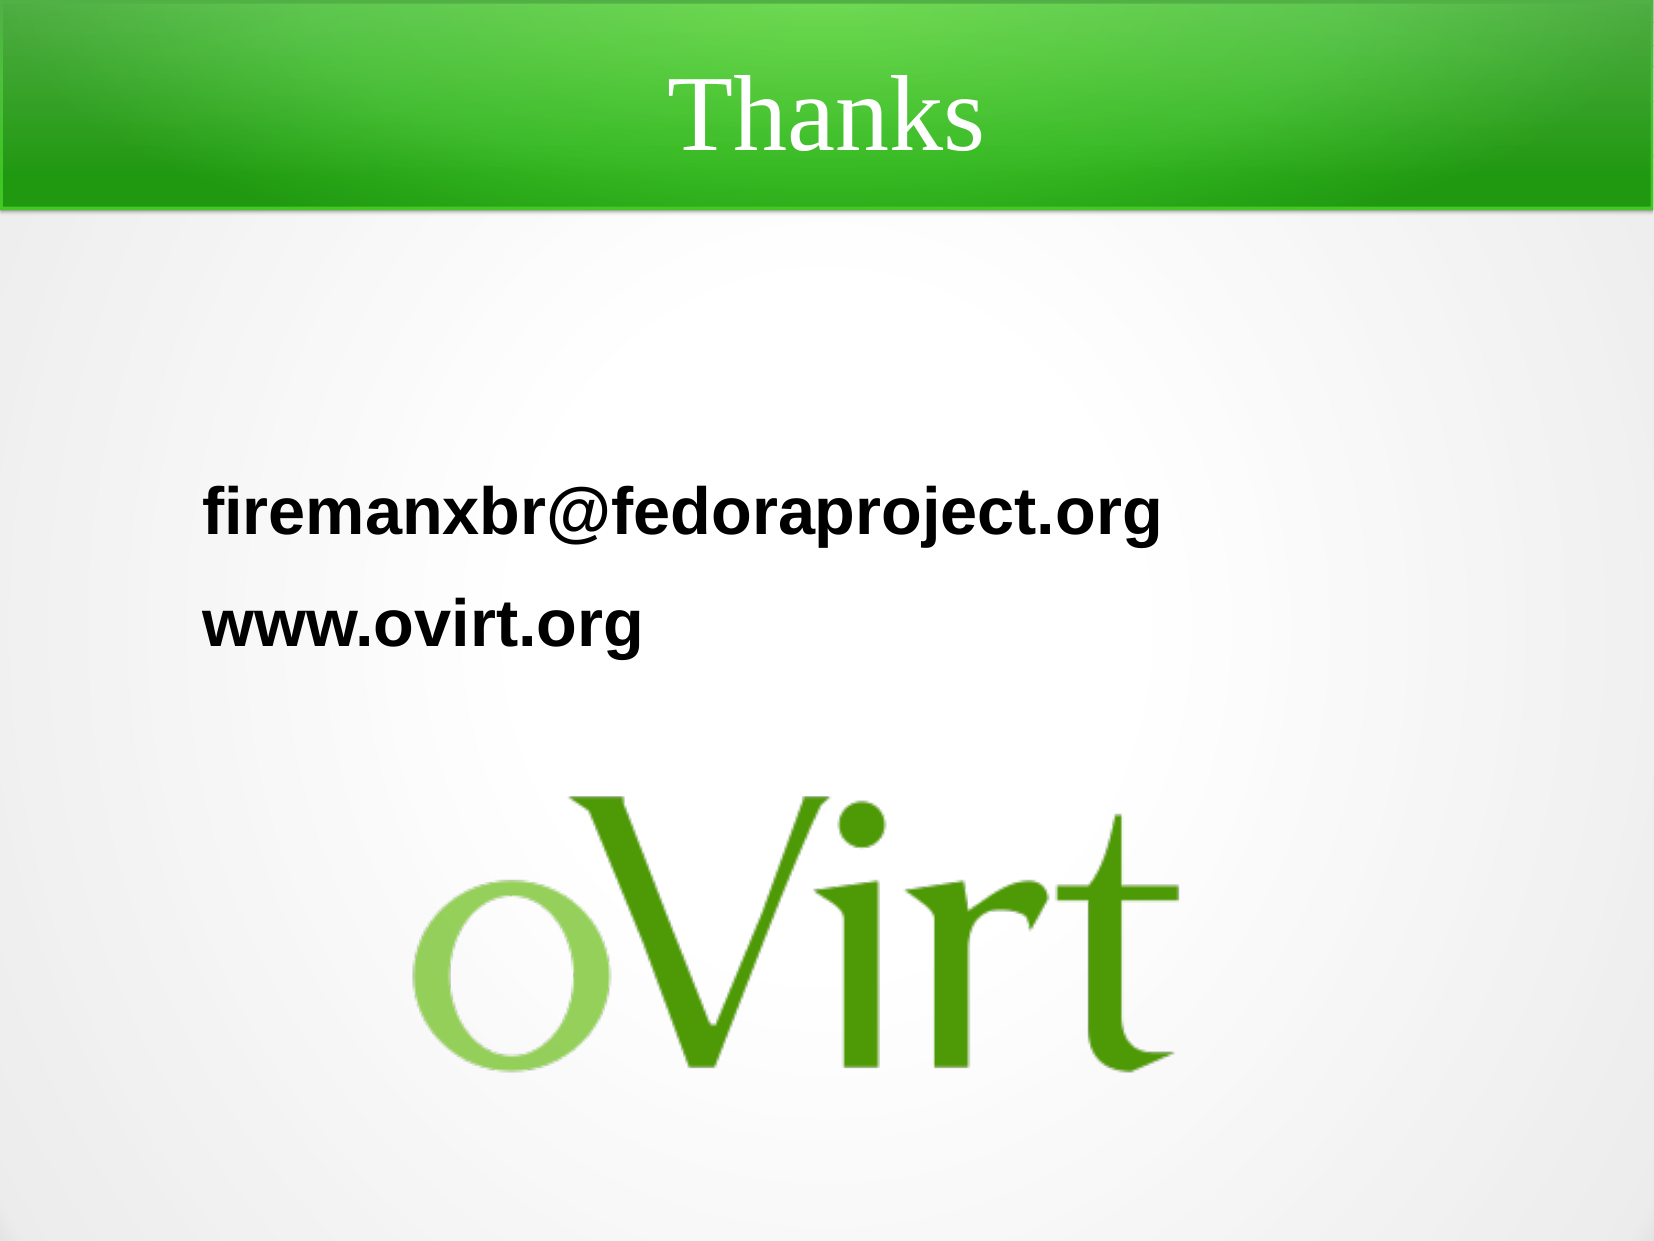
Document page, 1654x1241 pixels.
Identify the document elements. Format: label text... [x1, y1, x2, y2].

picture [363, 729, 1243, 1121]
text_box firemanxbr@fedoraproject.org www.ovirt.org [187, 429, 1501, 631]
title Thanks [82, 49, 1571, 179]
